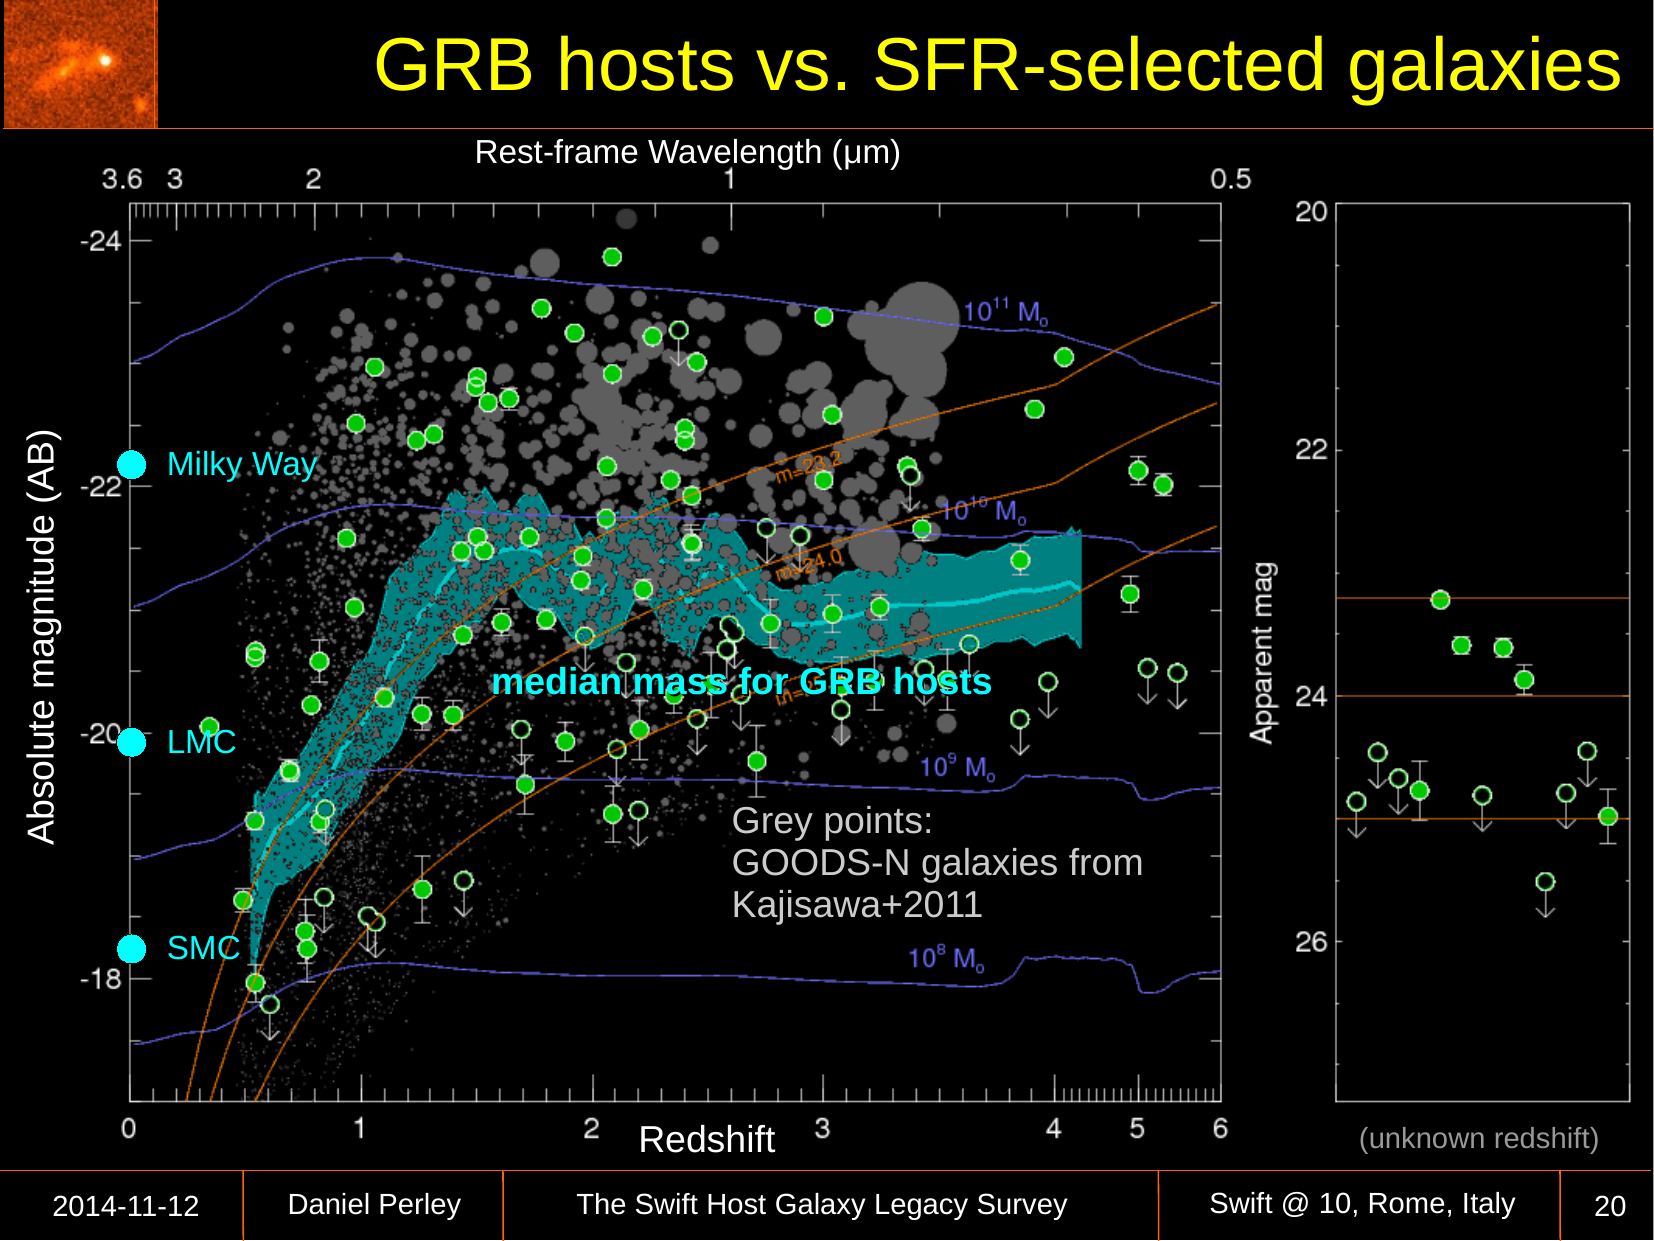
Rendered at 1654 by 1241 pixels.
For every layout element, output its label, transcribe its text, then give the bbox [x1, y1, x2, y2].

text_box (unknown redshift) [1344, 1114, 1645, 1163]
text_box [116, 449, 147, 480]
text_box [116, 727, 147, 758]
text_box Milky Way [152, 438, 378, 491]
text_box Redshift [623, 1111, 814, 1168]
text_box LMC [152, 715, 378, 768]
text_box median mass for GRB hosts [471, 648, 1013, 715]
text_box [116, 933, 147, 964]
text_box Absolute magnitude (AB) [12, 375, 70, 901]
picture [75, 164, 1637, 1143]
text_box Grey points: GOODS-N galaxies from Kajisawa+2011 [712, 787, 1201, 938]
picture [4, 0, 154, 128]
title GRB hosts vs. SFR-selected galaxies [187, 21, 1624, 108]
text_box Rest-frame Wavelength (μm) [459, 126, 1060, 179]
text_box SMC [152, 922, 378, 975]
